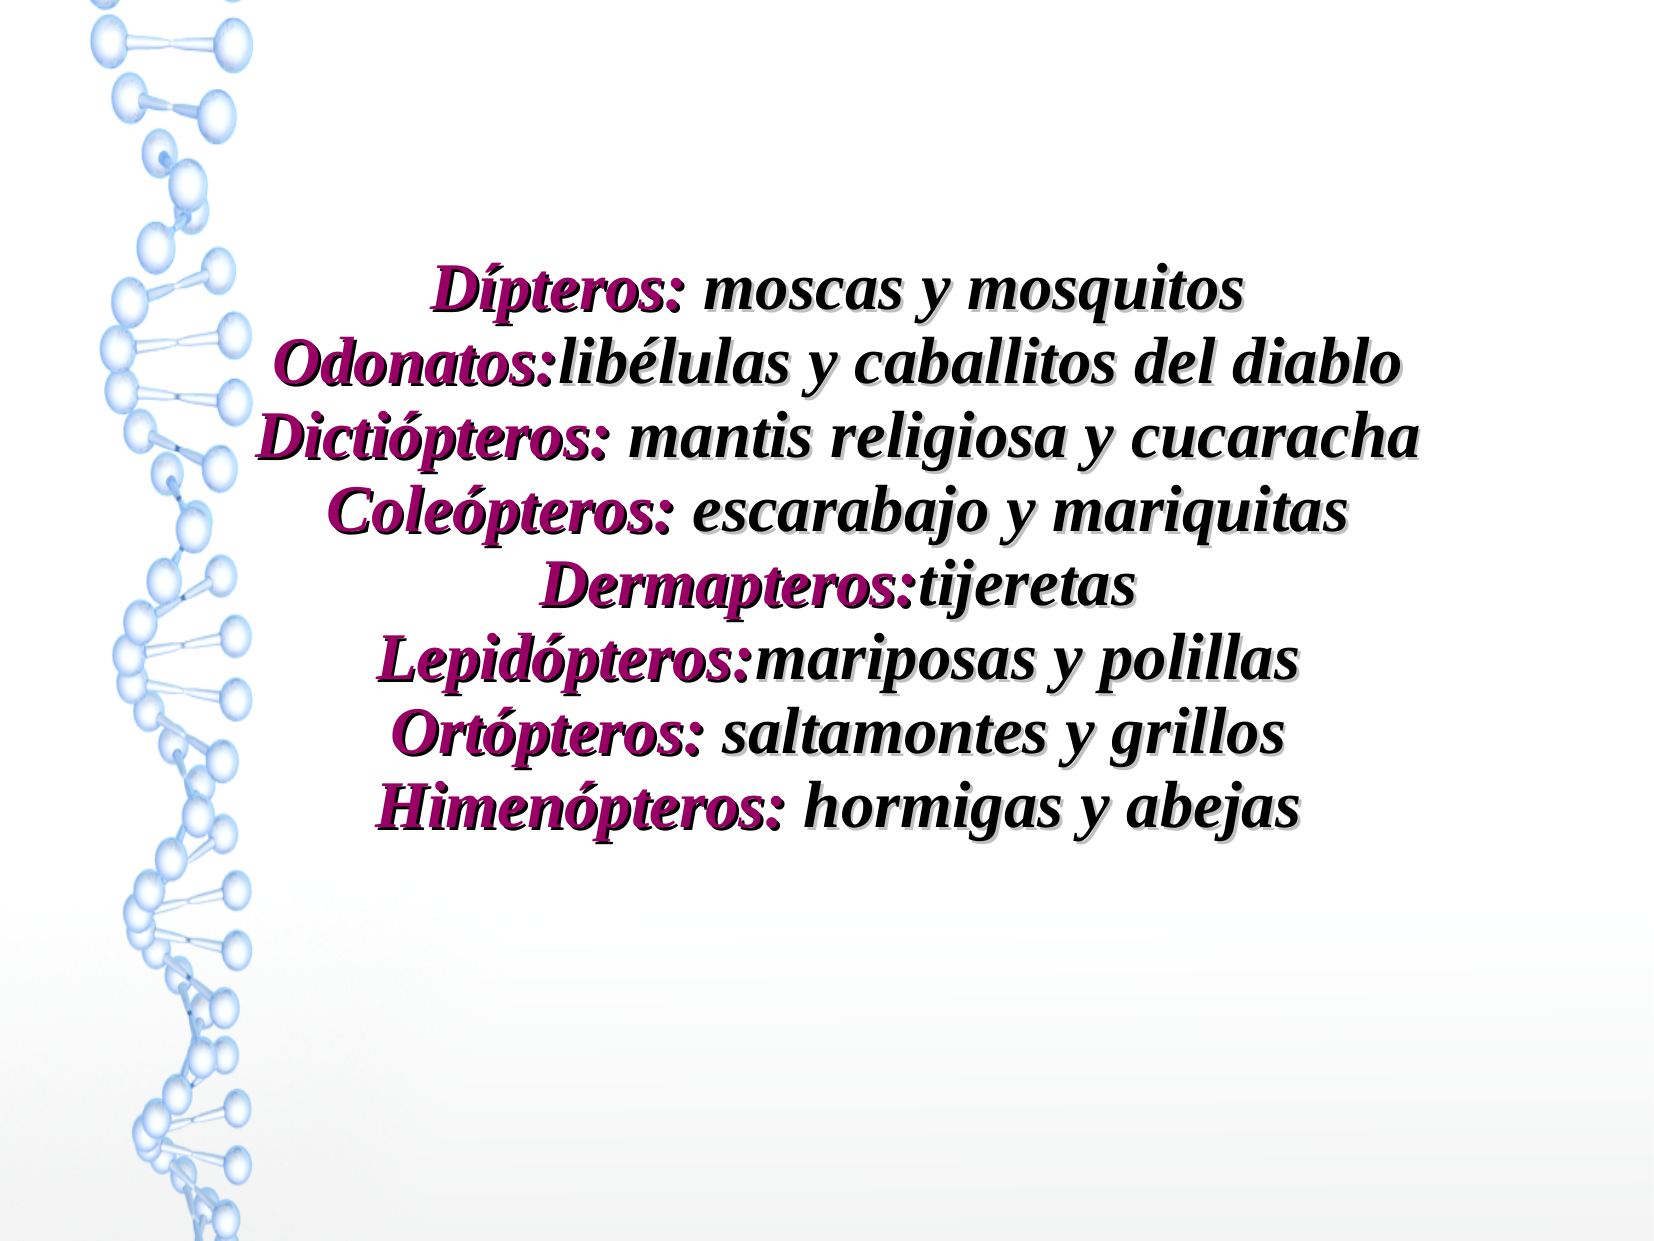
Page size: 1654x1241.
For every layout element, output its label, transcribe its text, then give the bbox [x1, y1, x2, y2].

subtitle Dípteros: moscas y mosquitos Odonatos:libélulas y caballitos del diablo Dictiópteros: mantis religiosa y cucaracha Coleópteros: escarabajo y mariquitas Dermapteros:tijeretas Lepidópteros:mariposas y polillas Ortópteros: saltamontes y grillos Himenópteros: hormigas y abejas [0, 0, 1654, 1241]
